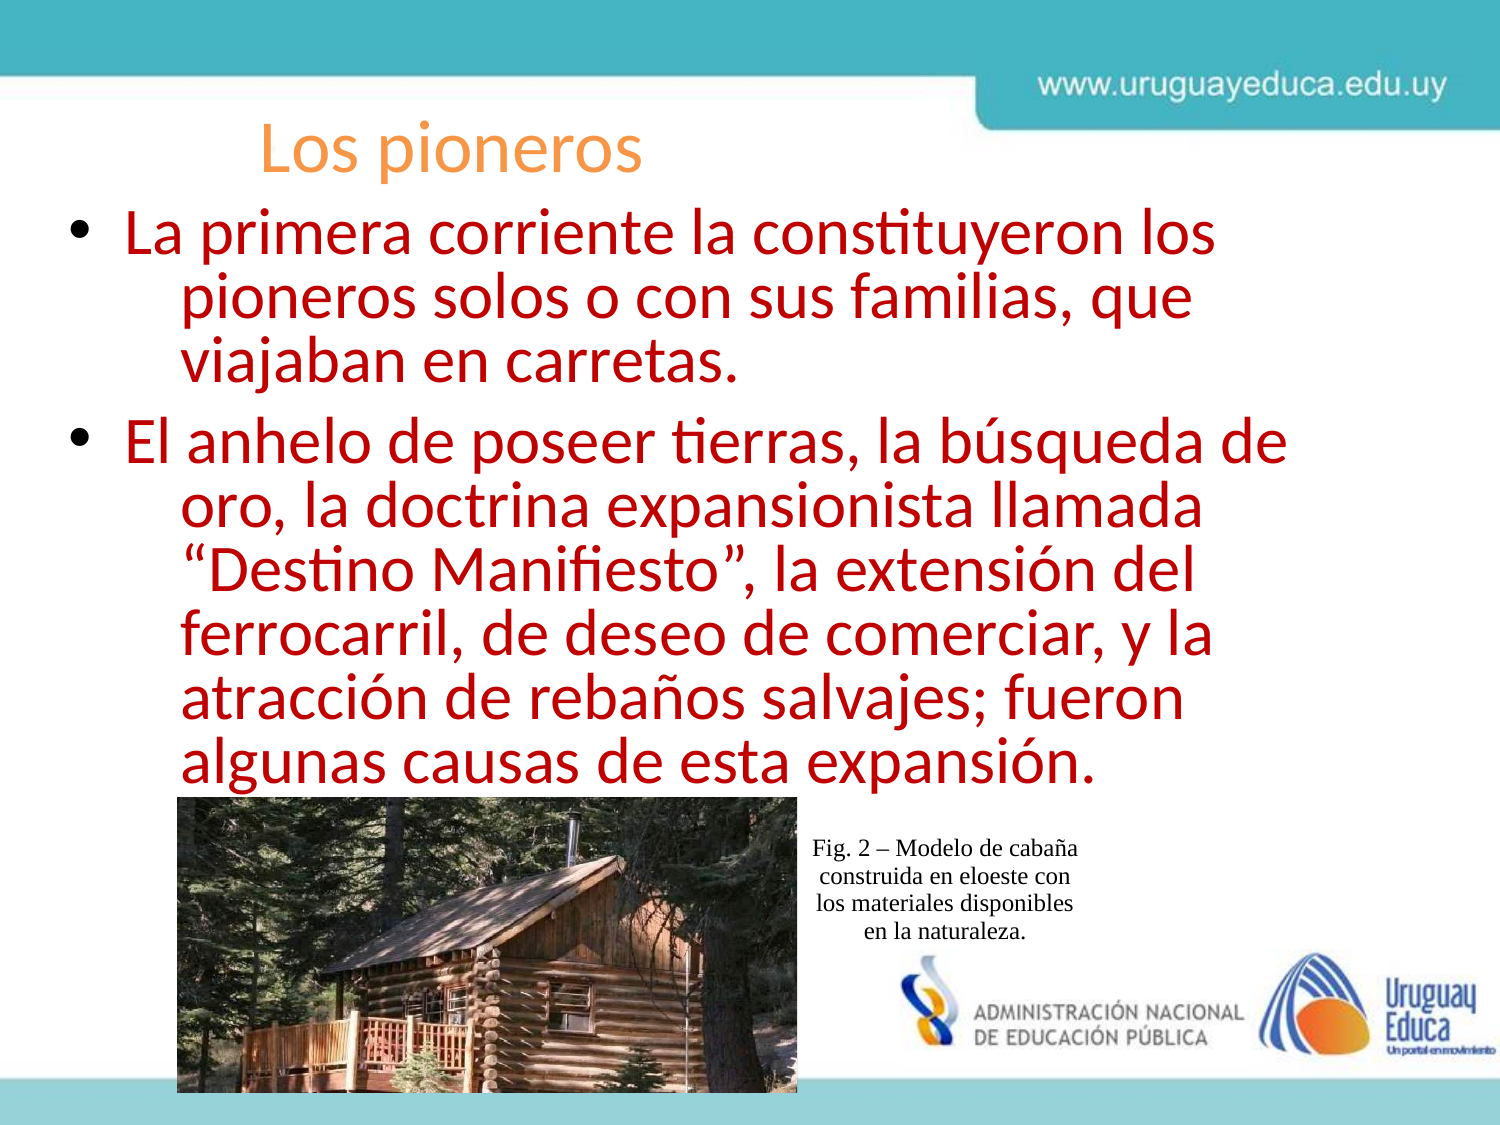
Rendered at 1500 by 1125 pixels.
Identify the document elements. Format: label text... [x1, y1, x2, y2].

list La primera corriente la constituyeron los pioneros solos o con sus familias, que viajaban en carretas. El anhelo de poseer tierras, la búsqueda de oro, la doctrina expansionista llamada “Destino Manifiesto”, la extensión del ferrocarril, de deseo de comerciar, y la atracción de rebaños salvajes; fueron algunas causas de esta expansión. [53, 196, 1318, 870]
title Los pioneros [0, 48, 916, 237]
picture [0, 0, 1500, 1125]
text_box Fig. 2 – Modelo de cabaña construida en eloeste con los materiales disponibles en la naturaleza. [797, 826, 1100, 956]
